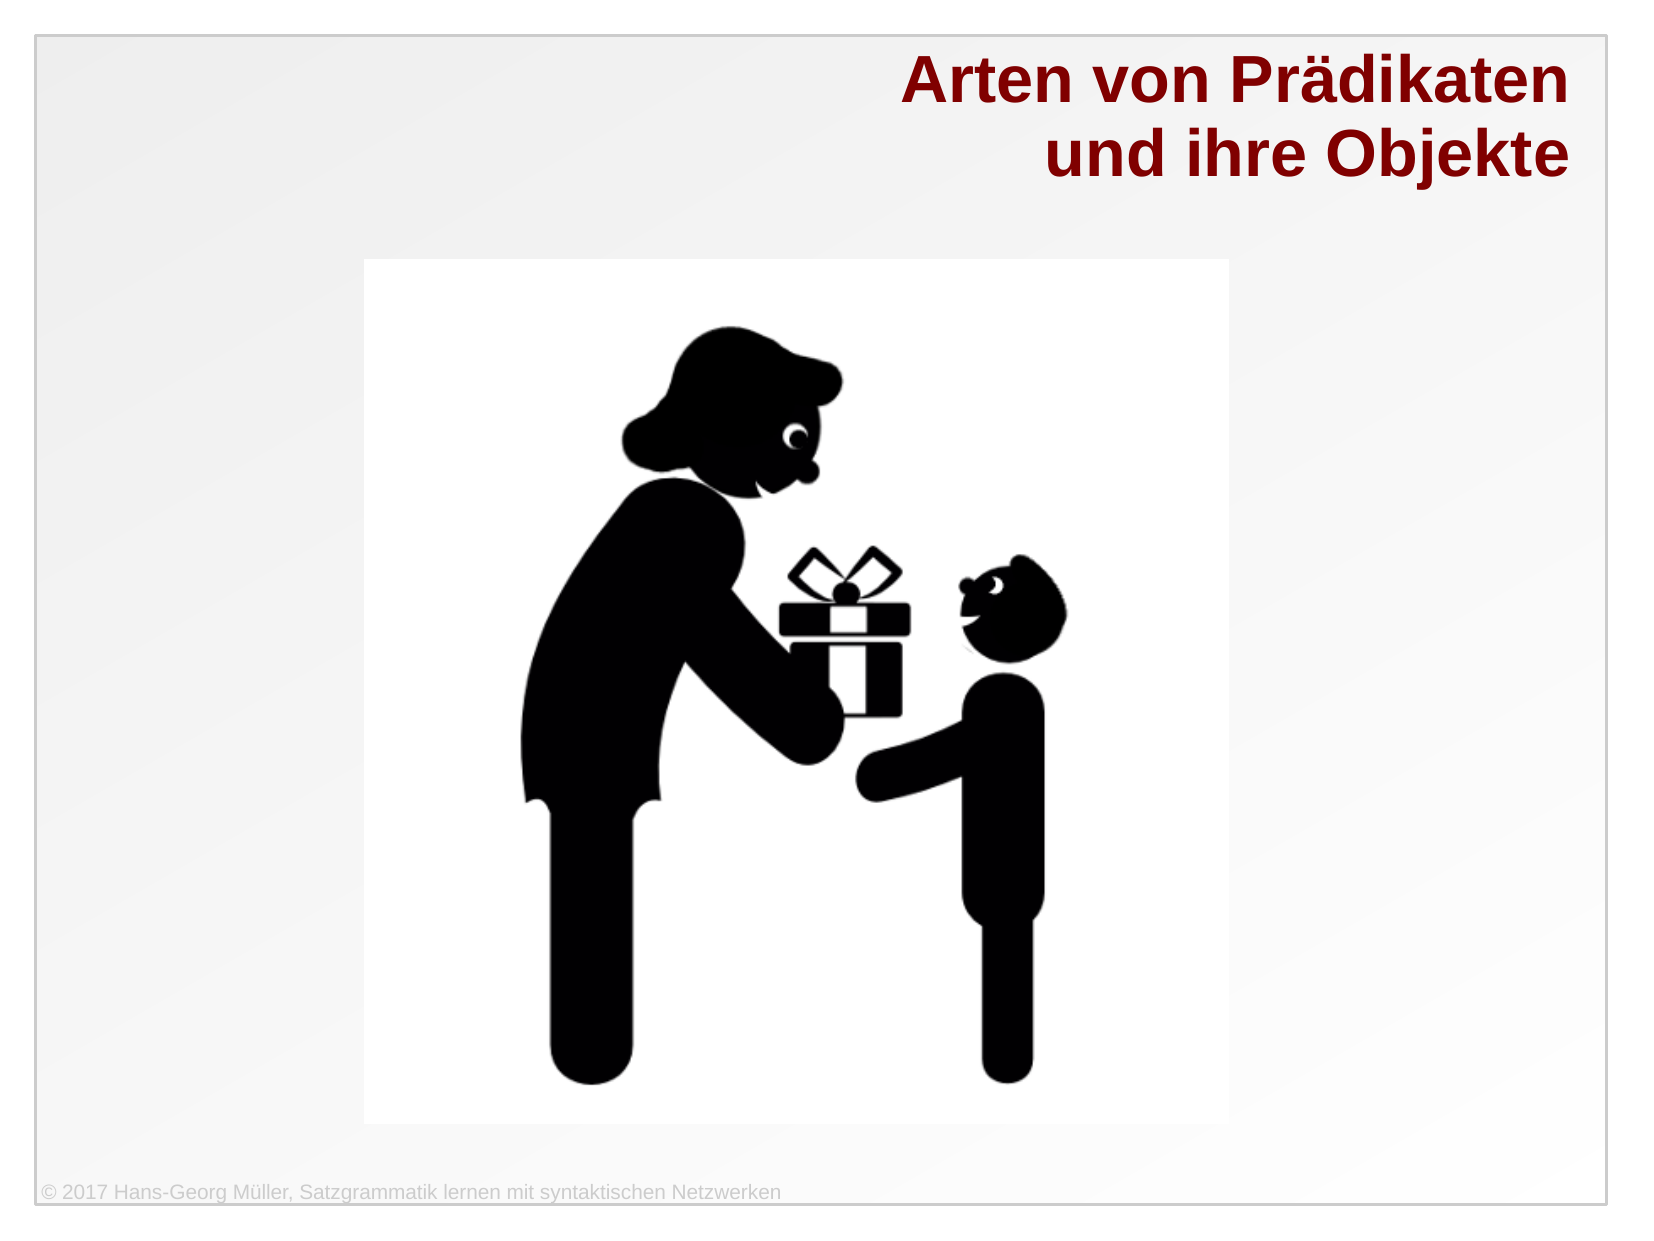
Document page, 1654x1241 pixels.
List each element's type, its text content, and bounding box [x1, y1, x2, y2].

picture [364, 259, 1229, 1124]
title Arten von Prädikaten und ihre Objekte [82, 41, 1571, 192]
